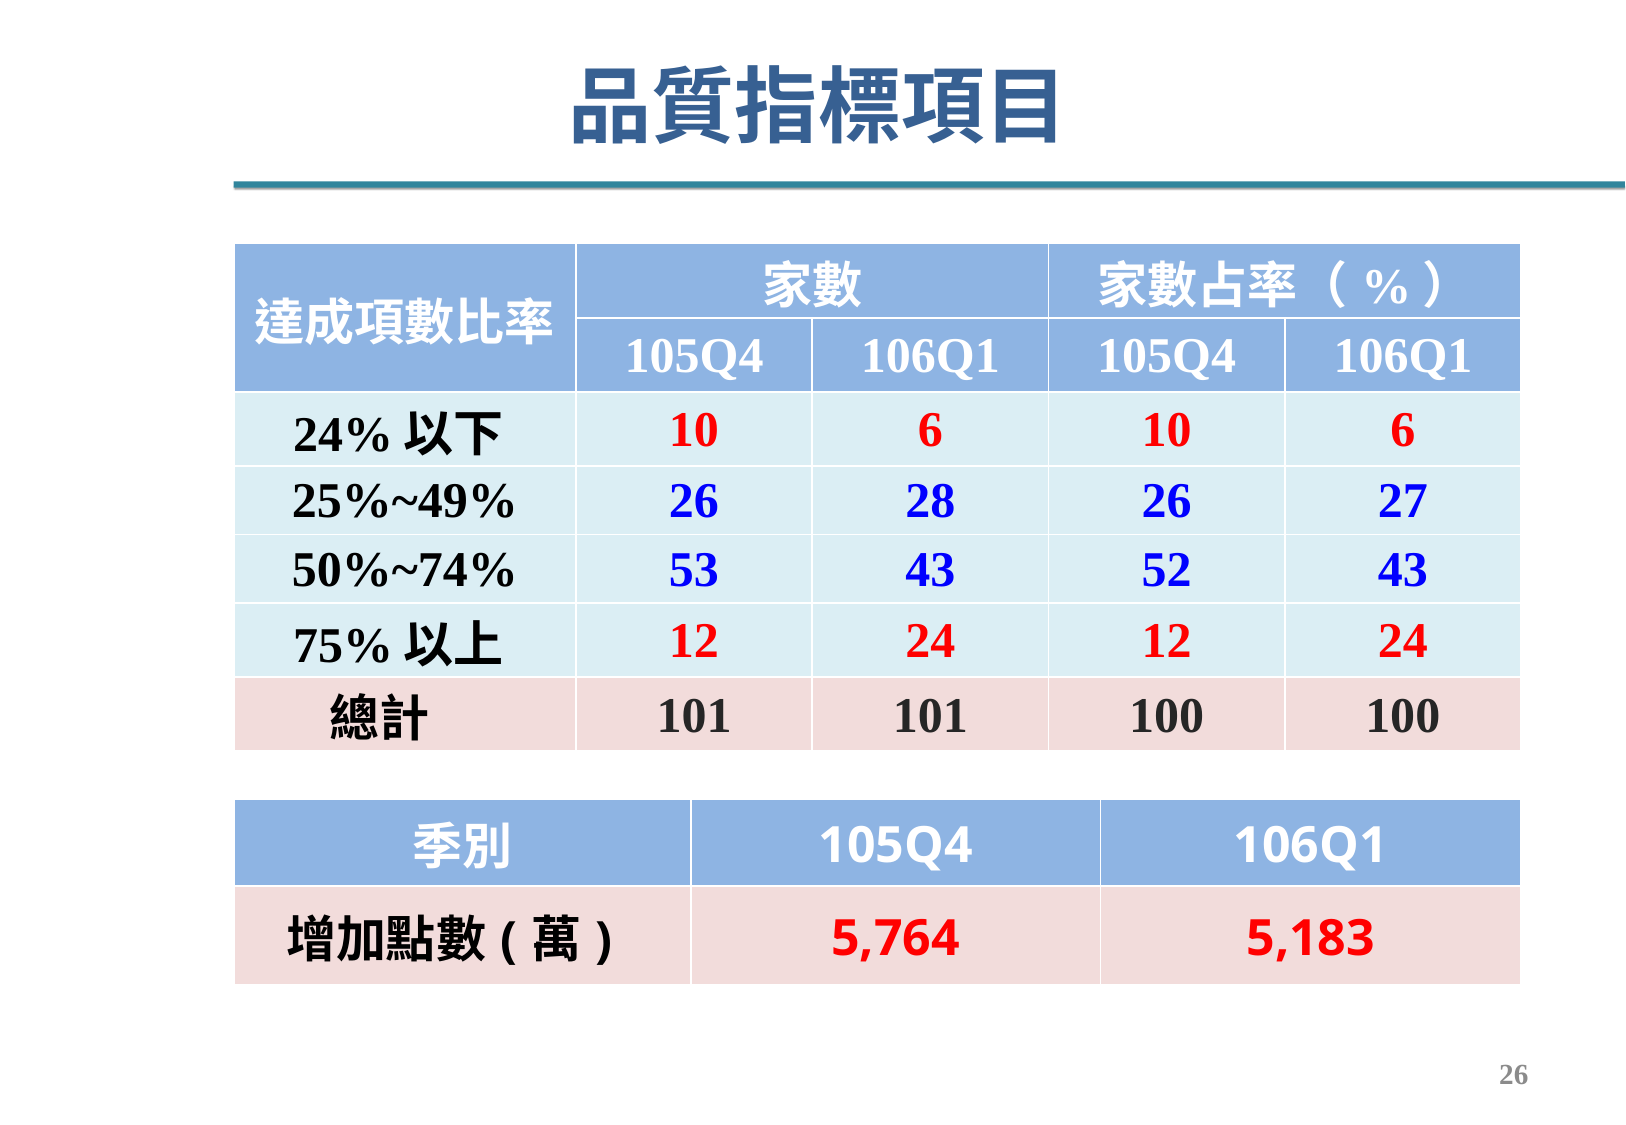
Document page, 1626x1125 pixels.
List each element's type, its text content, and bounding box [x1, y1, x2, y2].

table_header 家數占率（%） [1049, 244, 1520, 317]
table_cell 43 [1286, 535, 1520, 602]
table_cell 101 [577, 678, 811, 750]
table_cell 6 [813, 393, 1048, 465]
table_cell 26 [577, 467, 811, 534]
table_cell 28 [813, 467, 1048, 534]
table_cell 5,764 [692, 887, 1100, 984]
table_cell 50%~74% [235, 535, 575, 602]
title 品質指標項目 [80, 27, 1557, 179]
table_cell 100 [1286, 678, 1520, 750]
table_cell 10 [1049, 393, 1284, 465]
table_cell 101 [813, 678, 1048, 750]
table_cell 53 [577, 535, 811, 602]
table_cell 12 [577, 604, 811, 676]
table_header 達成項數比率 [235, 244, 575, 391]
table_cell 106Q1 [1286, 319, 1520, 391]
table_cell 24%以下 [235, 393, 575, 465]
table_header 106Q1 [1101, 800, 1520, 885]
table_header 105Q4 [692, 800, 1100, 885]
table_cell 43 [813, 535, 1048, 602]
table_cell 26 [1049, 467, 1284, 534]
table_cell 100 [1049, 678, 1284, 750]
table_cell 25%~49% [235, 467, 575, 534]
table_cell 總計 [235, 678, 575, 750]
table_cell 增加點數(萬) [235, 887, 690, 984]
table_cell 75%以上 [235, 604, 575, 676]
table_cell 24 [1286, 604, 1520, 676]
table_cell 6 [1286, 393, 1520, 465]
table_cell 106Q1 [813, 319, 1048, 391]
slide_number <編號> [1164, 1042, 1544, 1103]
table_cell 52 [1049, 535, 1284, 602]
table_cell 27 [1286, 467, 1520, 534]
table_cell 24 [813, 604, 1048, 676]
table_cell 105Q4 [1049, 319, 1284, 391]
table_header 家數 [577, 244, 1048, 317]
table_cell 12 [1049, 604, 1284, 676]
table_cell 5,183 [1101, 887, 1520, 984]
table_cell 10 [577, 393, 811, 465]
table_header 季別 [235, 800, 690, 885]
table_cell 105Q4 [577, 319, 811, 391]
